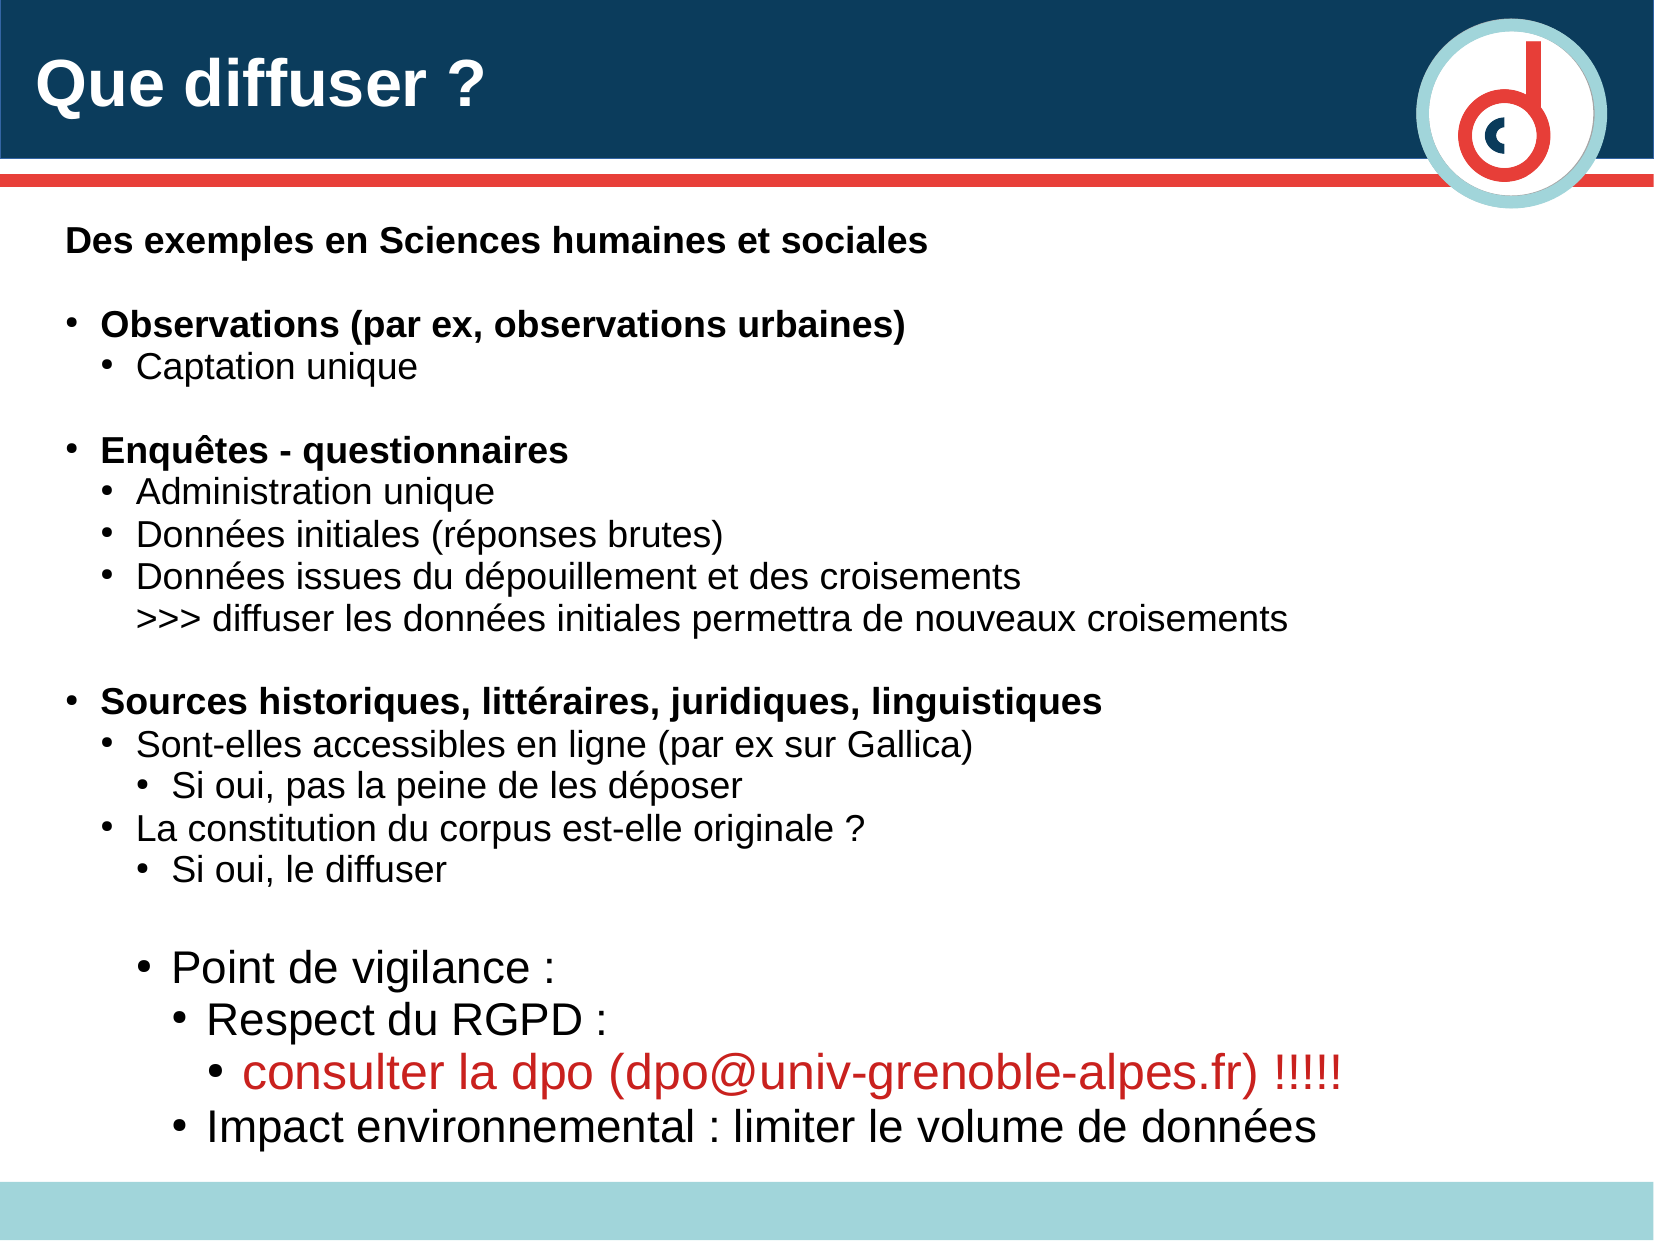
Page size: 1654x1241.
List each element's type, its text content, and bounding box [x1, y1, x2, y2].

text_box Des exemples en Sciences humaines et sociales Observations (par ex, observations urbaines) Captation unique Enquêtes - questionnaires Administration unique Données initiales (réponses brutes) Données issues du dépouillement et des croisements >>> diffuser les données initiales permettra de nouveaux croisements Sources historiques, littéraires, juridiques, linguistiques Sont-elles accessibles en ligne (par ex sur Gallica) Si oui, pas la peine de les déposer La constitution du corpus est-elle originale ? Si oui, le diffuser Point de vigilance : Respect du RGPD : consulter la dpo (dpo@univ-grenoble-alpes.fr) !!!!! Impact environnemental : limiter le volume de données [29, 177, 1654, 1190]
title Que diffuser ? [35, 11, 1430, 159]
